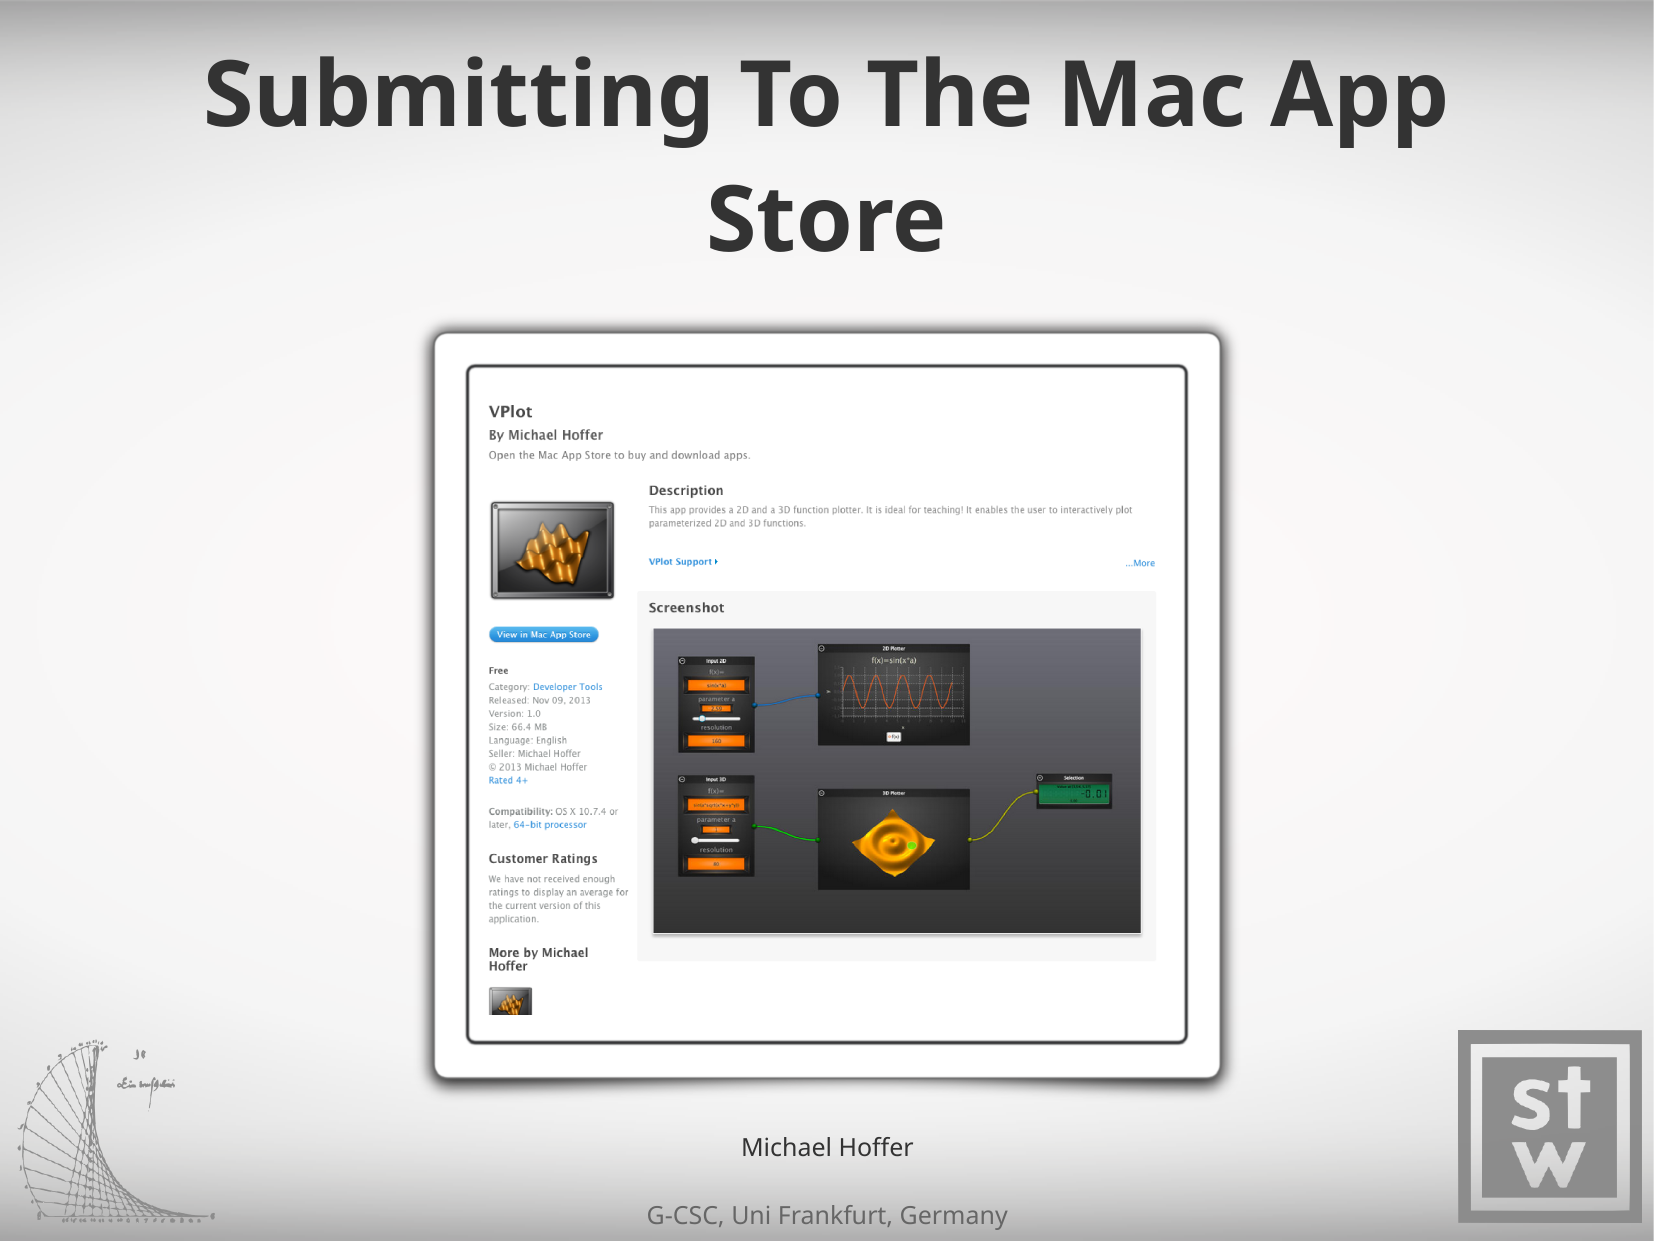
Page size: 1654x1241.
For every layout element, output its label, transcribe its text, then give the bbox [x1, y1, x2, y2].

picture [0, 0, 1654, 1241]
title Submitting To The Mac App Store [82, 46, 1571, 260]
